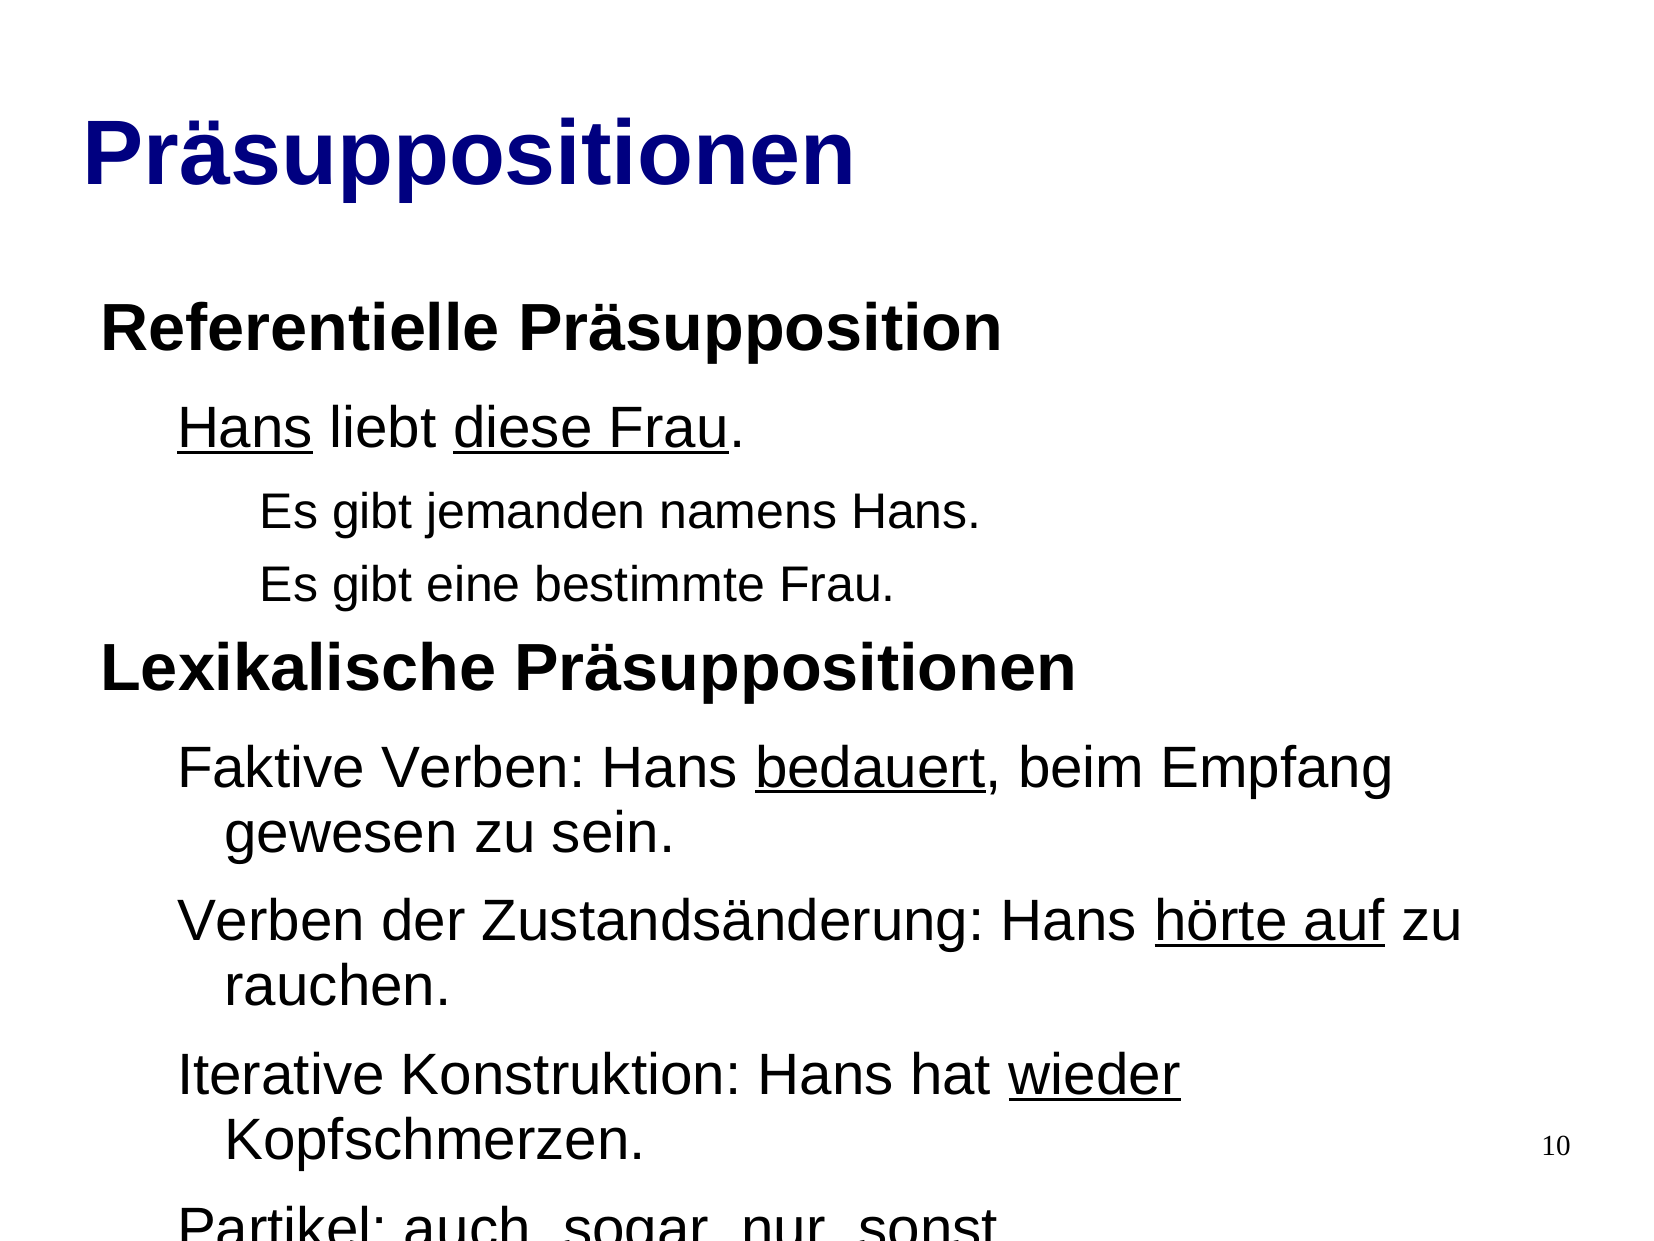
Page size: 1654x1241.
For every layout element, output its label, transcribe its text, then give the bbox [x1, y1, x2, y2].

list Referentielle Präsupposition Hans liebt diese Frau. Es gibt jemanden namens Hans. Es gibt eine bestimmte Frau. Lexikalische Präsuppositionen Faktive Verben: Hans bedauert, beim Empfang gewesen zu sein. Verben der Zustandsänderung: Hans hörte auf zu rauchen. Iterative Konstruktion: Hans hat wieder Kopfschmerzen. Partikel: auch, sogar, nur, sonst, ... [82, 290, 1571, 1211]
title Präsuppositionen [82, 56, 1571, 250]
